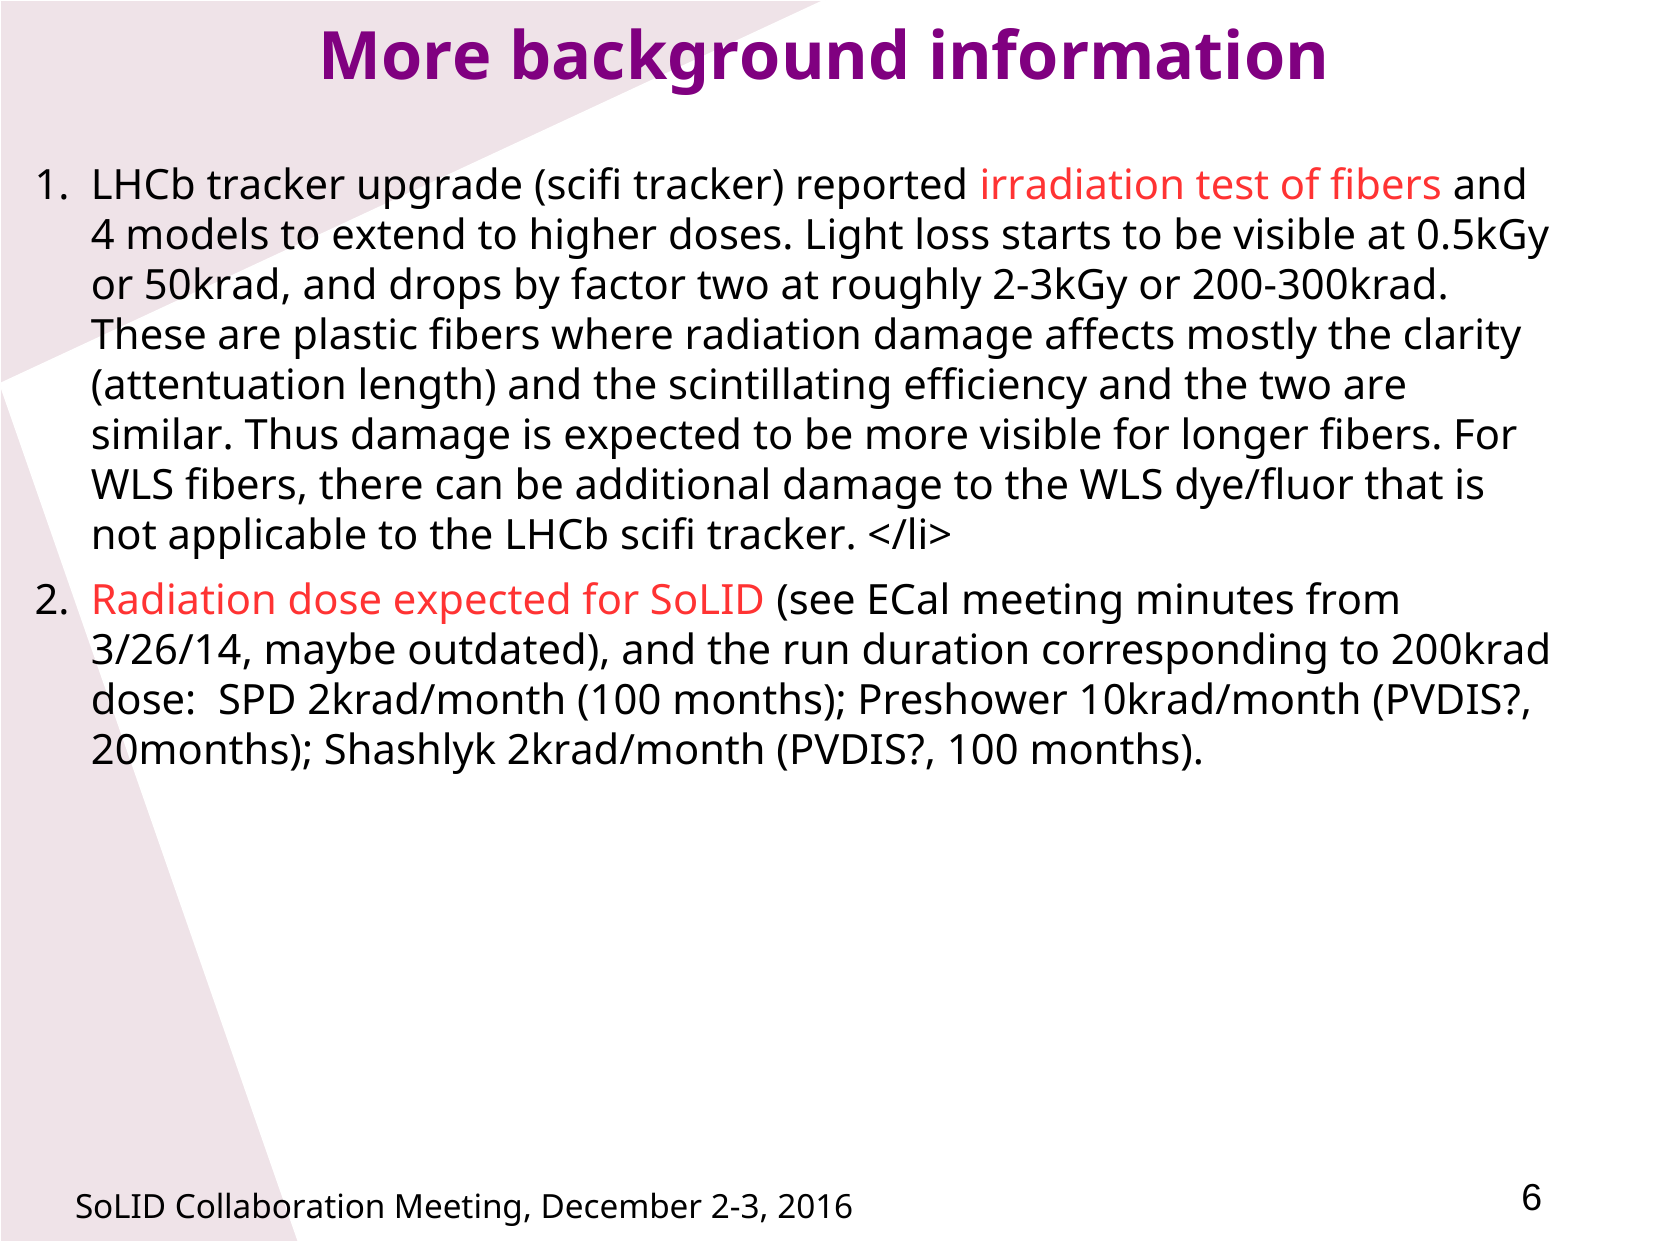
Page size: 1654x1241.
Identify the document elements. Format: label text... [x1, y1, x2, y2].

title More background information [72, 12, 1576, 151]
text_box LHCb tracker upgrade (scifi tracker) reported irradiation test of fibers and 4 models to extend to higher doses. Light loss starts to be visible at 0.5kGy or 50krad, and drops by factor two at roughly 2-3kGy or 200-300krad. These are plastic fibers where radiation damage affects mostly the clarity (attentuation length) and the scintillating efficiency and the two are similar. Thus damage is expected to be more visible for longer fibers. For WLS fibers, there can be additional damage to the WLS dye/fluor that is not applicable to the LHCb scifi tracker. </li> Radiation dose expected for SoLID (see ECal meeting minutes from 3/26/14, maybe outdated), and the run duration corresponding to 200krad dose: SPD 2krad/month (100 months); Preshower 10krad/month (PVDIS?, 20months); Shashlyk 2krad/month (PVDIS?, 100 months). [19, 150, 1576, 781]
